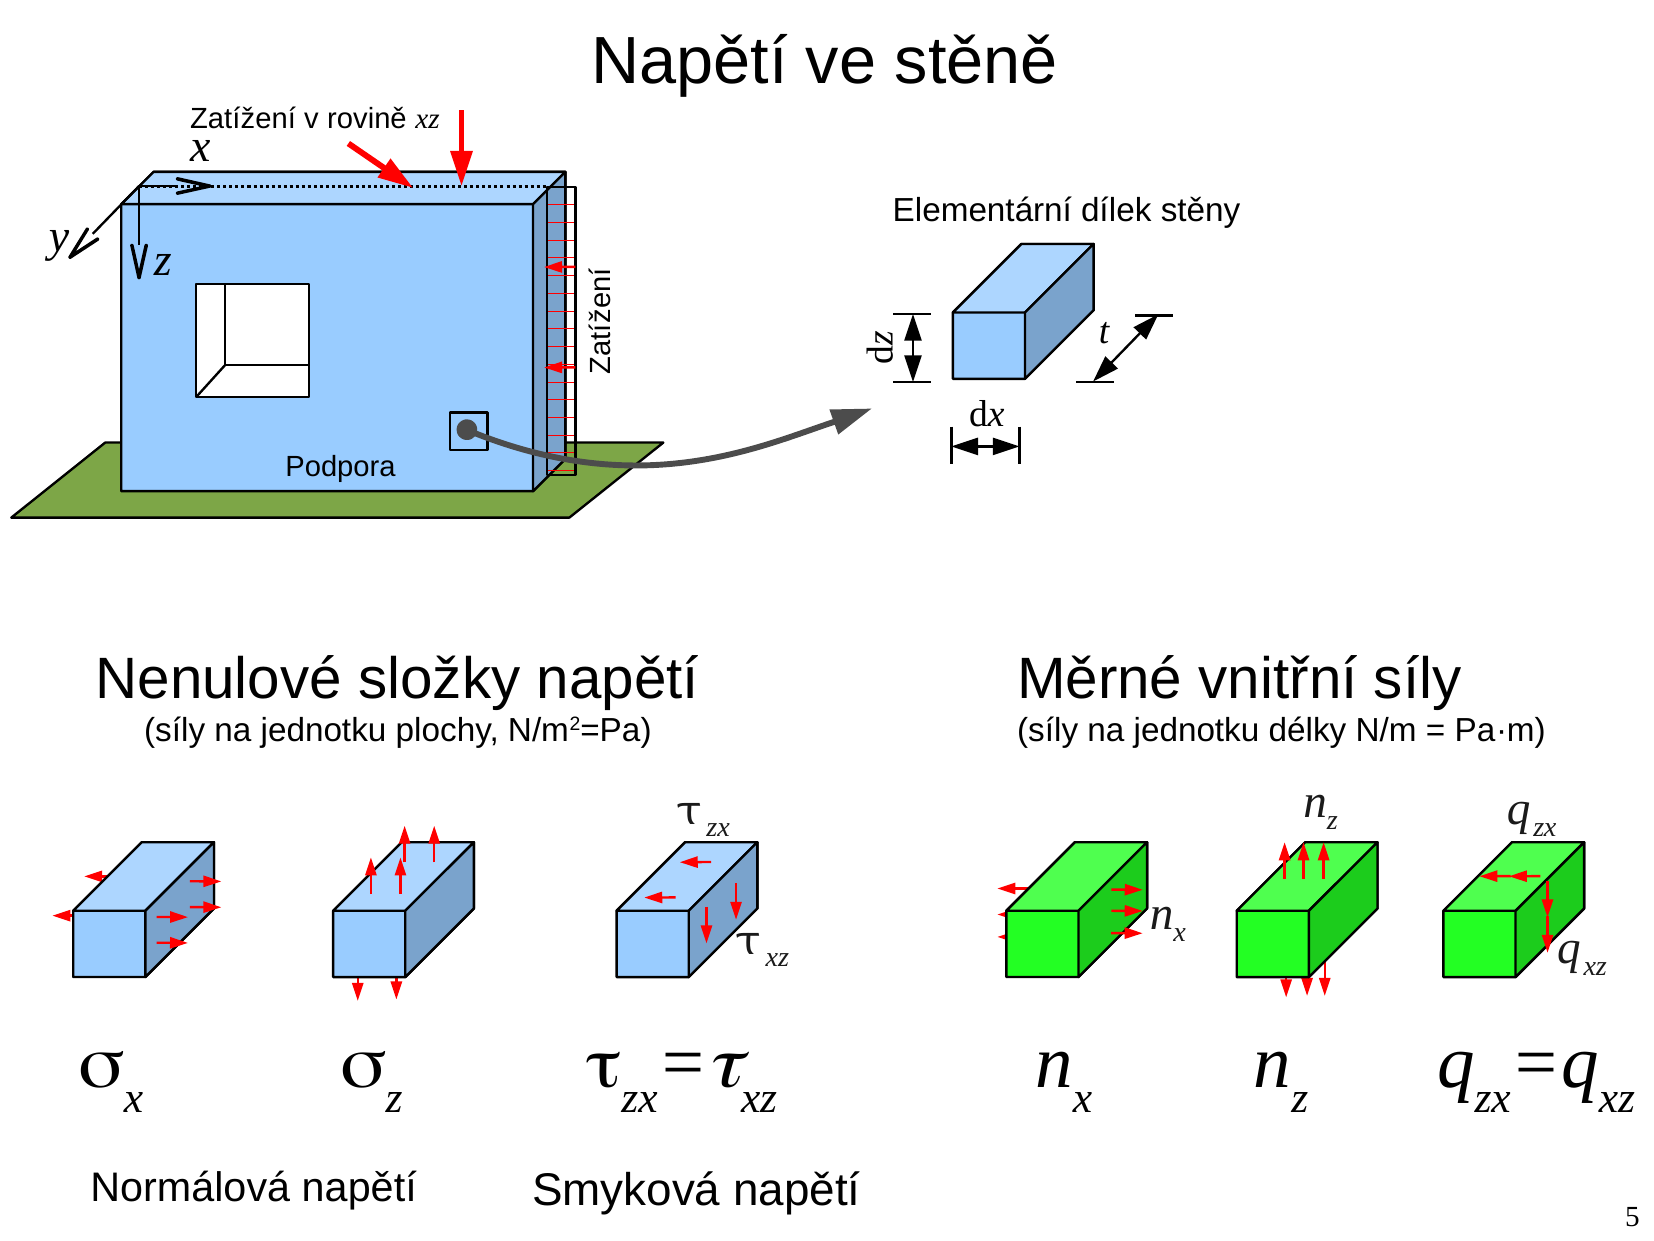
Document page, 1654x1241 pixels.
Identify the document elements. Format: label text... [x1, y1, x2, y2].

text_box [333, 842, 474, 978]
text_box Normálová napětí [58, 1156, 449, 1229]
chart [1129, 887, 1199, 947]
text_box [1006, 842, 1148, 978]
text_box Smyková napětí [501, 1156, 892, 1229]
text_box [952, 243, 1094, 379]
text_box [616, 842, 758, 978]
text_box [1236, 842, 1378, 978]
text_box Zatížení [576, 253, 628, 389]
text_box Nenulové složky napětí (síly na jednotku plochy, N/m2=Pa) [80, 638, 715, 768]
chart [1536, 922, 1618, 982]
text_box x [175, 180, 193, 192]
chart [718, 913, 802, 973]
text_box z [139, 227, 195, 312]
text_box qzx=qxz [1422, 1013, 1651, 1135]
text_box Podpora [270, 442, 411, 494]
text_box nz [1239, 1013, 1324, 1135]
text_box y [34, 203, 90, 289]
chart [1486, 783, 1567, 843]
text_box [73, 842, 214, 978]
text_box dx [954, 385, 1020, 446]
text_box t [1084, 302, 1125, 363]
text_box Elementární dílek stěny [877, 183, 1256, 240]
text_box dz [851, 316, 913, 379]
chart [1282, 776, 1350, 836]
text_box nx [1020, 1013, 1108, 1135]
text_box [11, 171, 664, 518]
text_box tzx=txz [573, 1013, 793, 1141]
text_box [1443, 842, 1585, 978]
text_box sx [63, 1013, 159, 1141]
title Napětí ve stěně [37, 8, 1613, 113]
text_box x [175, 147, 231, 199]
text_box sz [325, 1013, 418, 1141]
chart [659, 783, 743, 843]
text_box Zatížení v rovině xz [175, 94, 455, 147]
text_box Měrné vnitřní síly (síly na jednotku délky N/m = Pa·m) [1002, 638, 1559, 768]
